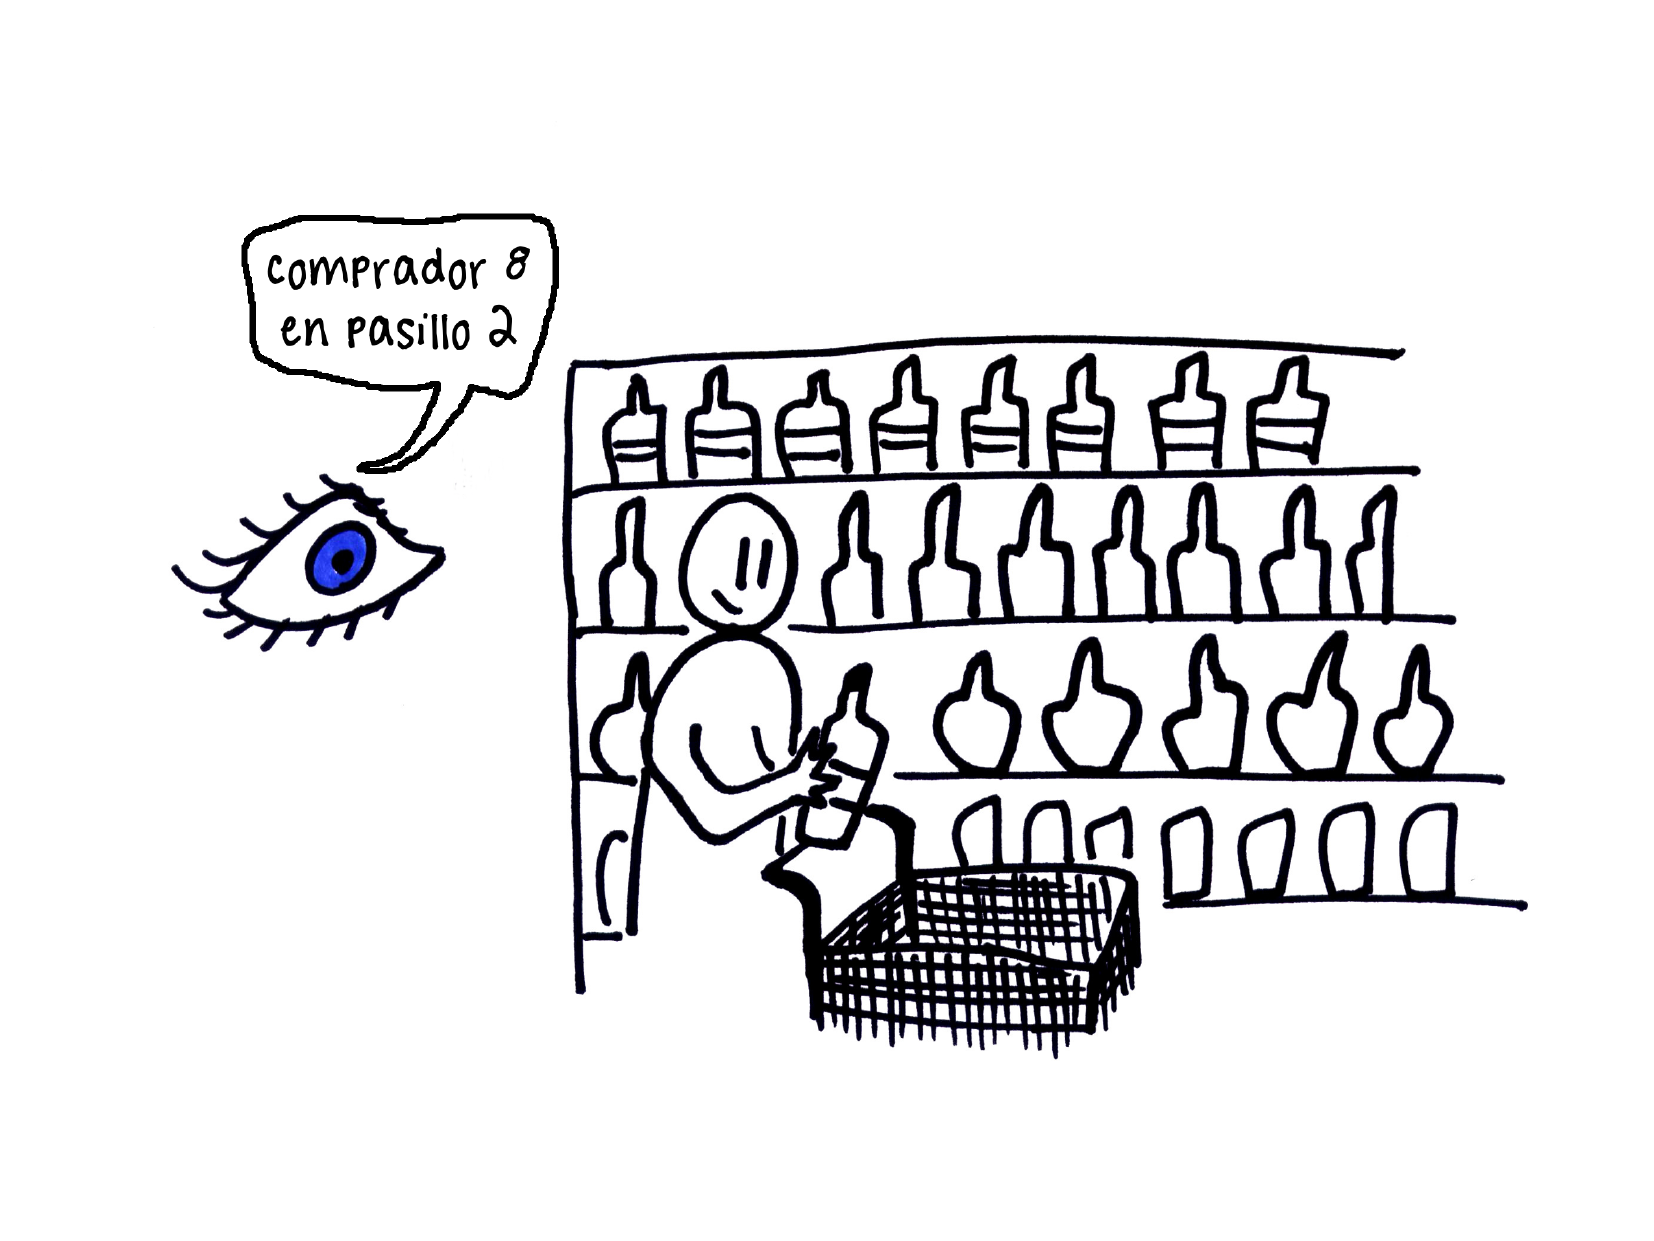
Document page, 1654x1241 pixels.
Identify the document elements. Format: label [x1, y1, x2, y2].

picture [4, 88, 1654, 1110]
